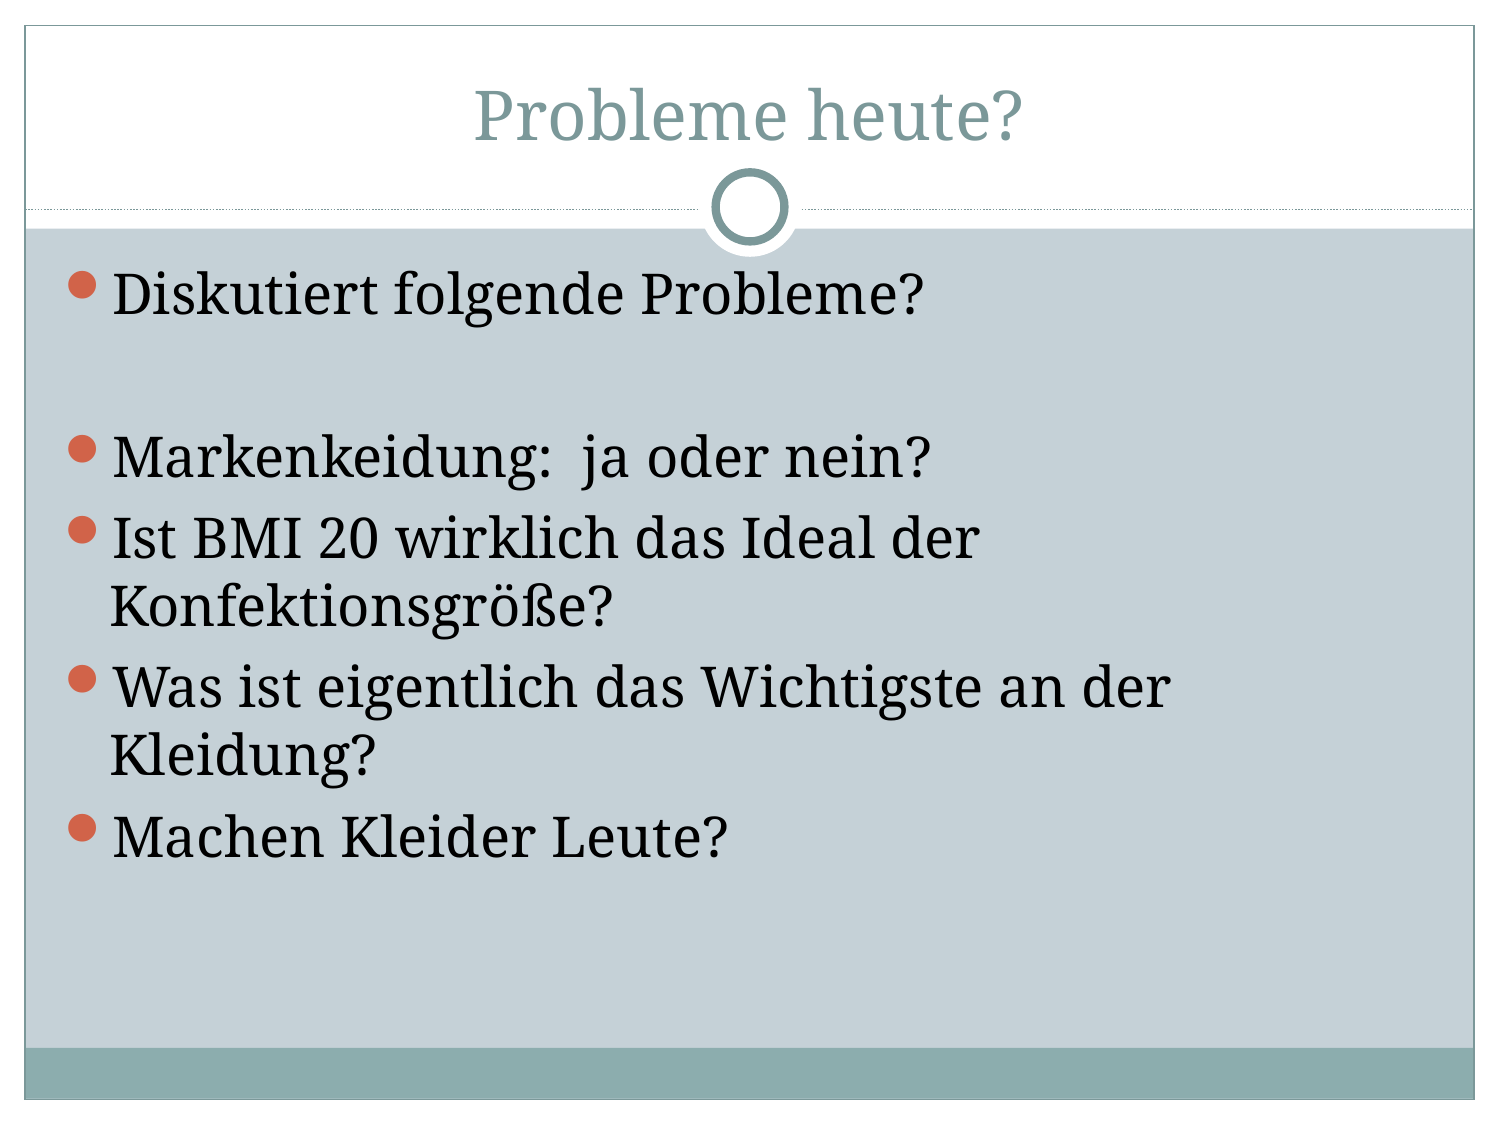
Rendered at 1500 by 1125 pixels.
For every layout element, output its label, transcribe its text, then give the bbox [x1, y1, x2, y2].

list Diskutiert folgende Probleme? Markenkeidung: ja oder nein? Ist BMI 20 wirklich das Ideal der Konfektionsgröße? Was ist eigentlich das Wichtigste an der Kleidung? Machen Kleider Leute? [49, 250, 1445, 1001]
title Probleme heute? [49, 37, 1450, 162]
